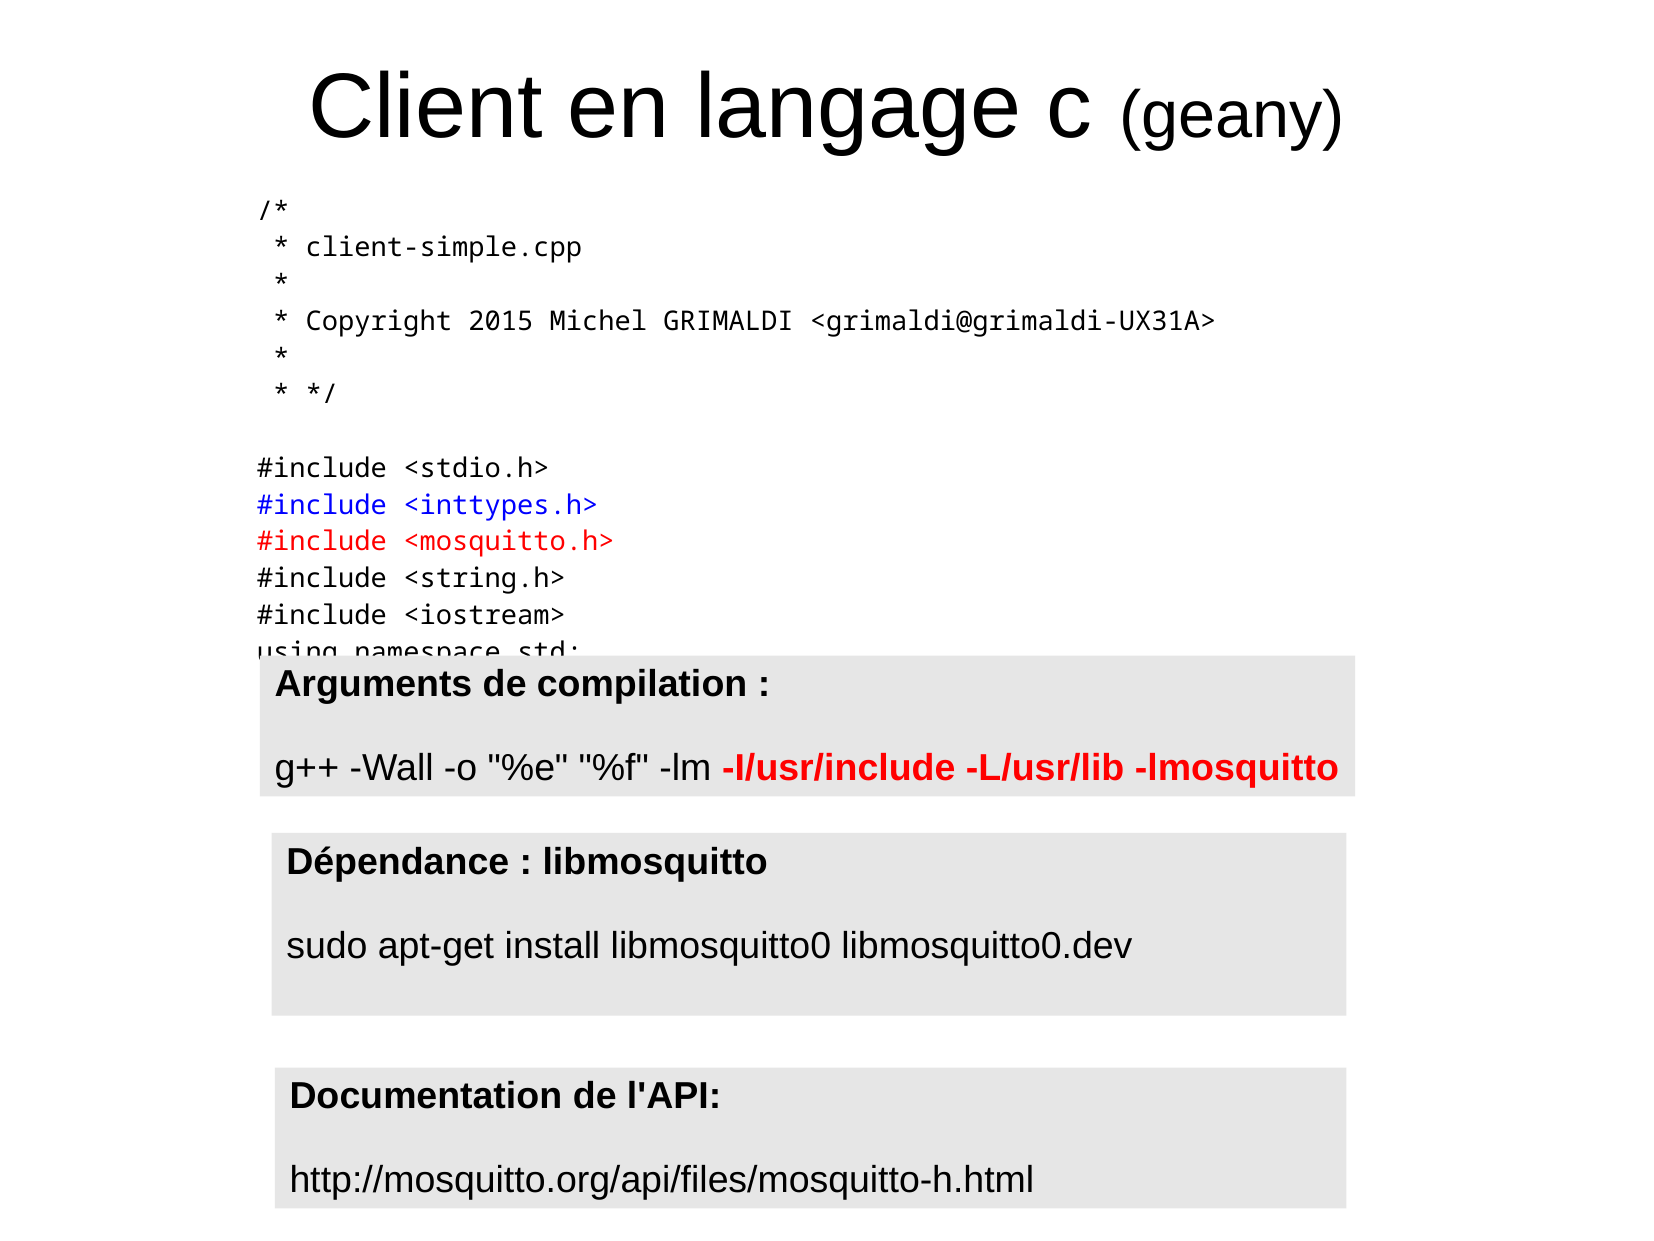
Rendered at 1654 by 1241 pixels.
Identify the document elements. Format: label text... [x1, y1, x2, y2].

text_box /* * client-simple.cpp * * Copyright 2015 Michel GRIMALDI <grimaldi@grimaldi-UX31A> * * */ #include <stdio.h> #include <inttypes.h> #include <mosquitto.h> #include <string.h> #include <iostream> using namespace std; [242, 184, 1231, 672]
text_box Arguments de compilation : g++ -Wall -o "%e" "%f" -lm -I/usr/include -L/usr/lib -lmosquitto [259, 655, 1356, 797]
title Client en langage c (geany) [82, 2, 1571, 210]
text_box Dépendance : libmosquitto sudo apt-get install libmosquitto0 libmosquitto0.dev [271, 832, 1347, 1016]
text_box Documentation de l'API: http://mosquitto.org/api/files/mosquitto-h.html [274, 1067, 1347, 1209]
